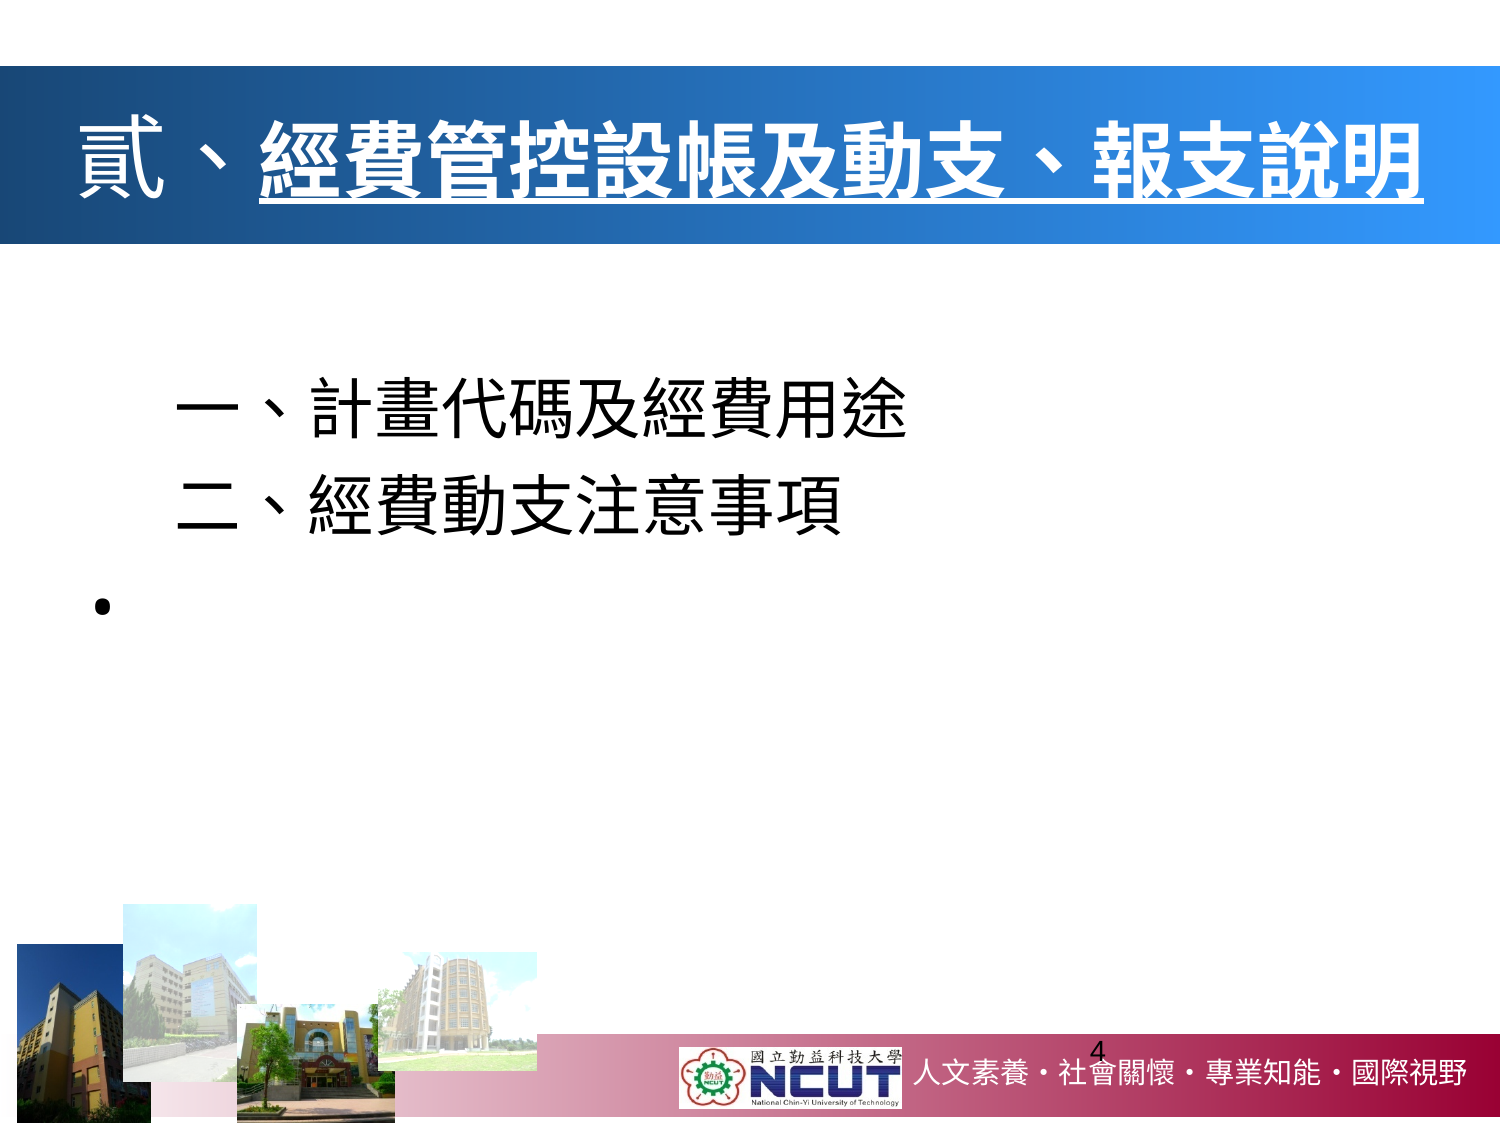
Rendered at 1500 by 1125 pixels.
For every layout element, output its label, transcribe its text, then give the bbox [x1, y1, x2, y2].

title 貳、經費管控設帳及動支、報支說明 [0, 66, 1500, 244]
text_box 4 [1074, 1024, 1426, 1103]
list 一、計畫代碼及經費用途 二、經費動支注意事項 [75, 262, 1426, 1005]
